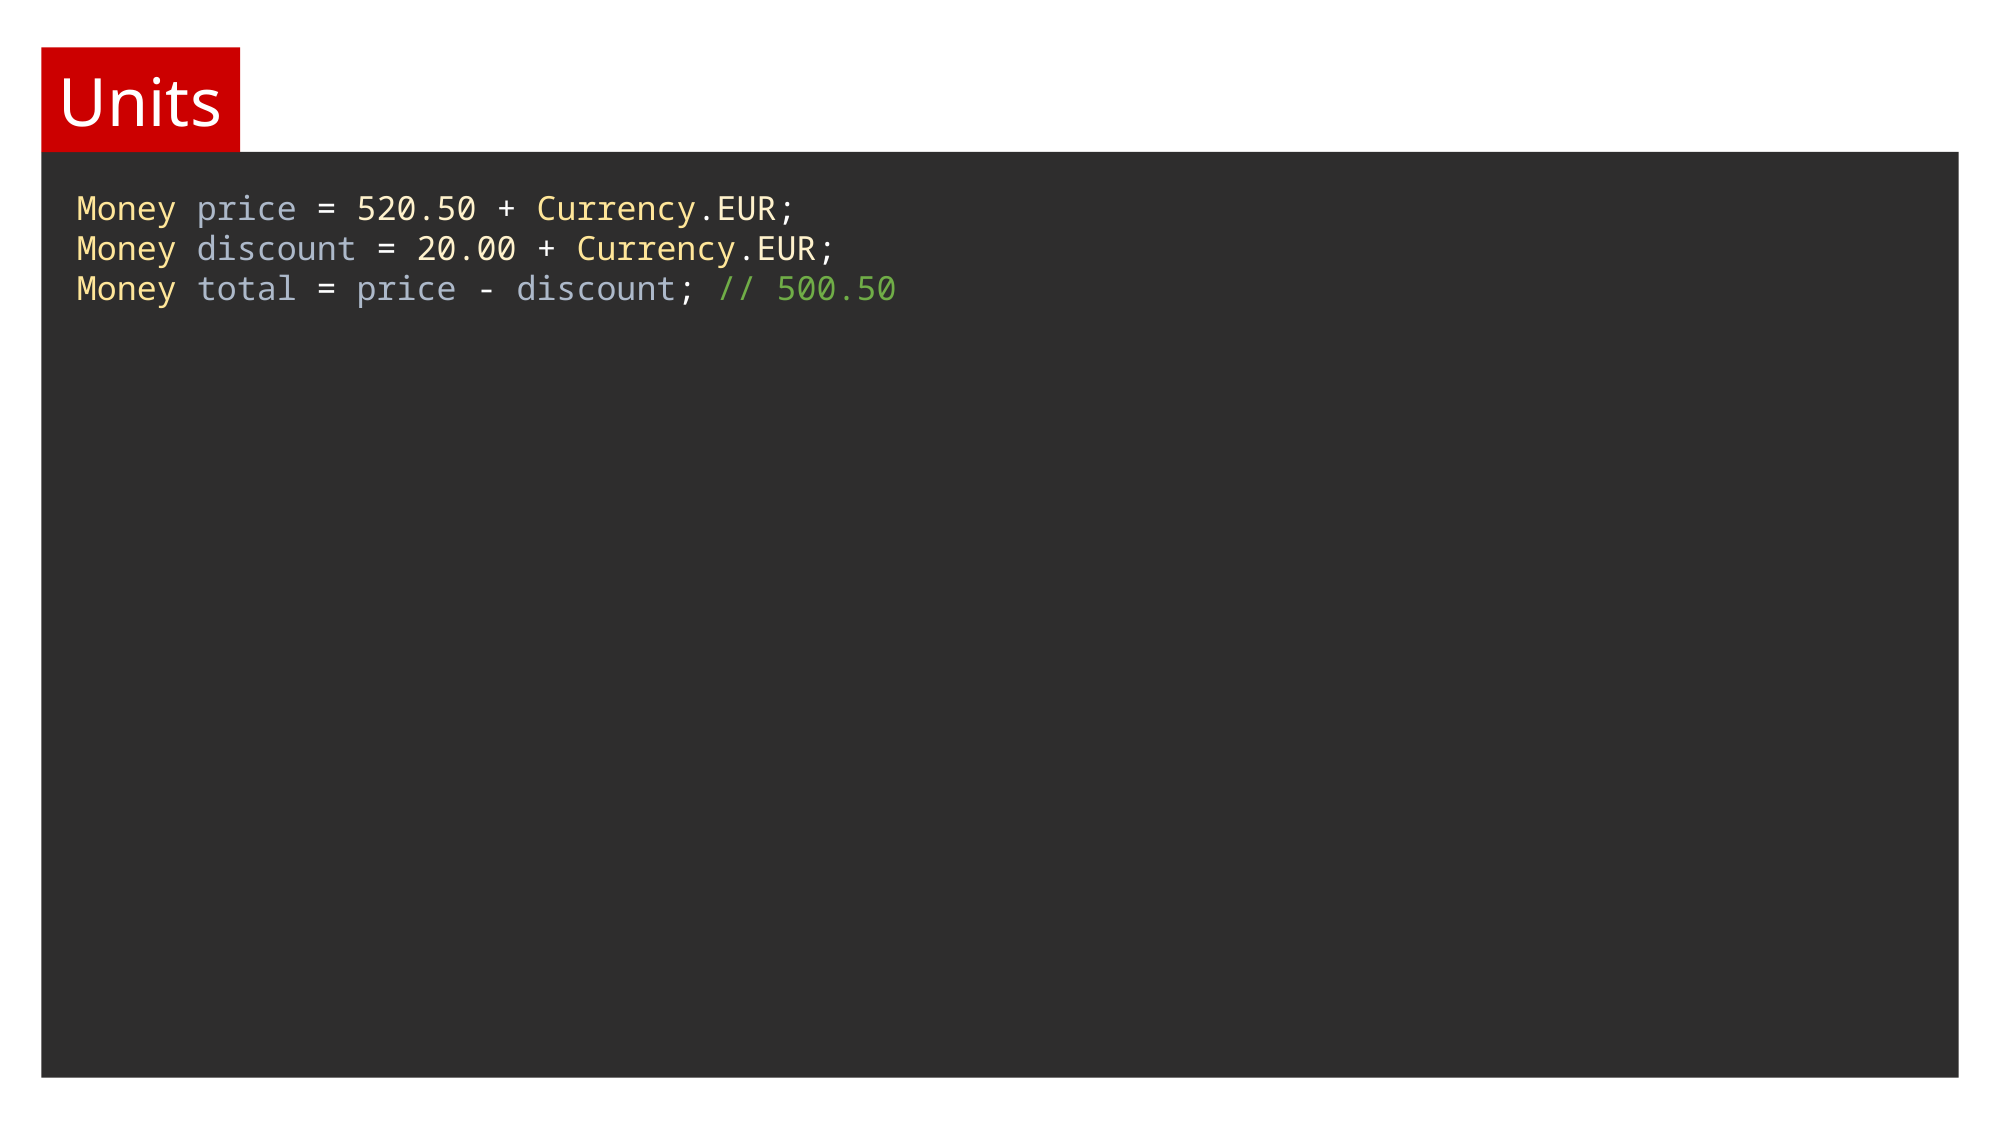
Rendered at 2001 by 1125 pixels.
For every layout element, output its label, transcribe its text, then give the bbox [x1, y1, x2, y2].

text_box [41, 152, 1959, 1078]
text_box Money price = 520.50 + Currency.EUR; Money discount = 20.00 + Currency.EUR; Money total = price - discount; // 500.50 [41, 152, 857, 356]
text_box Units [41, 47, 225, 153]
